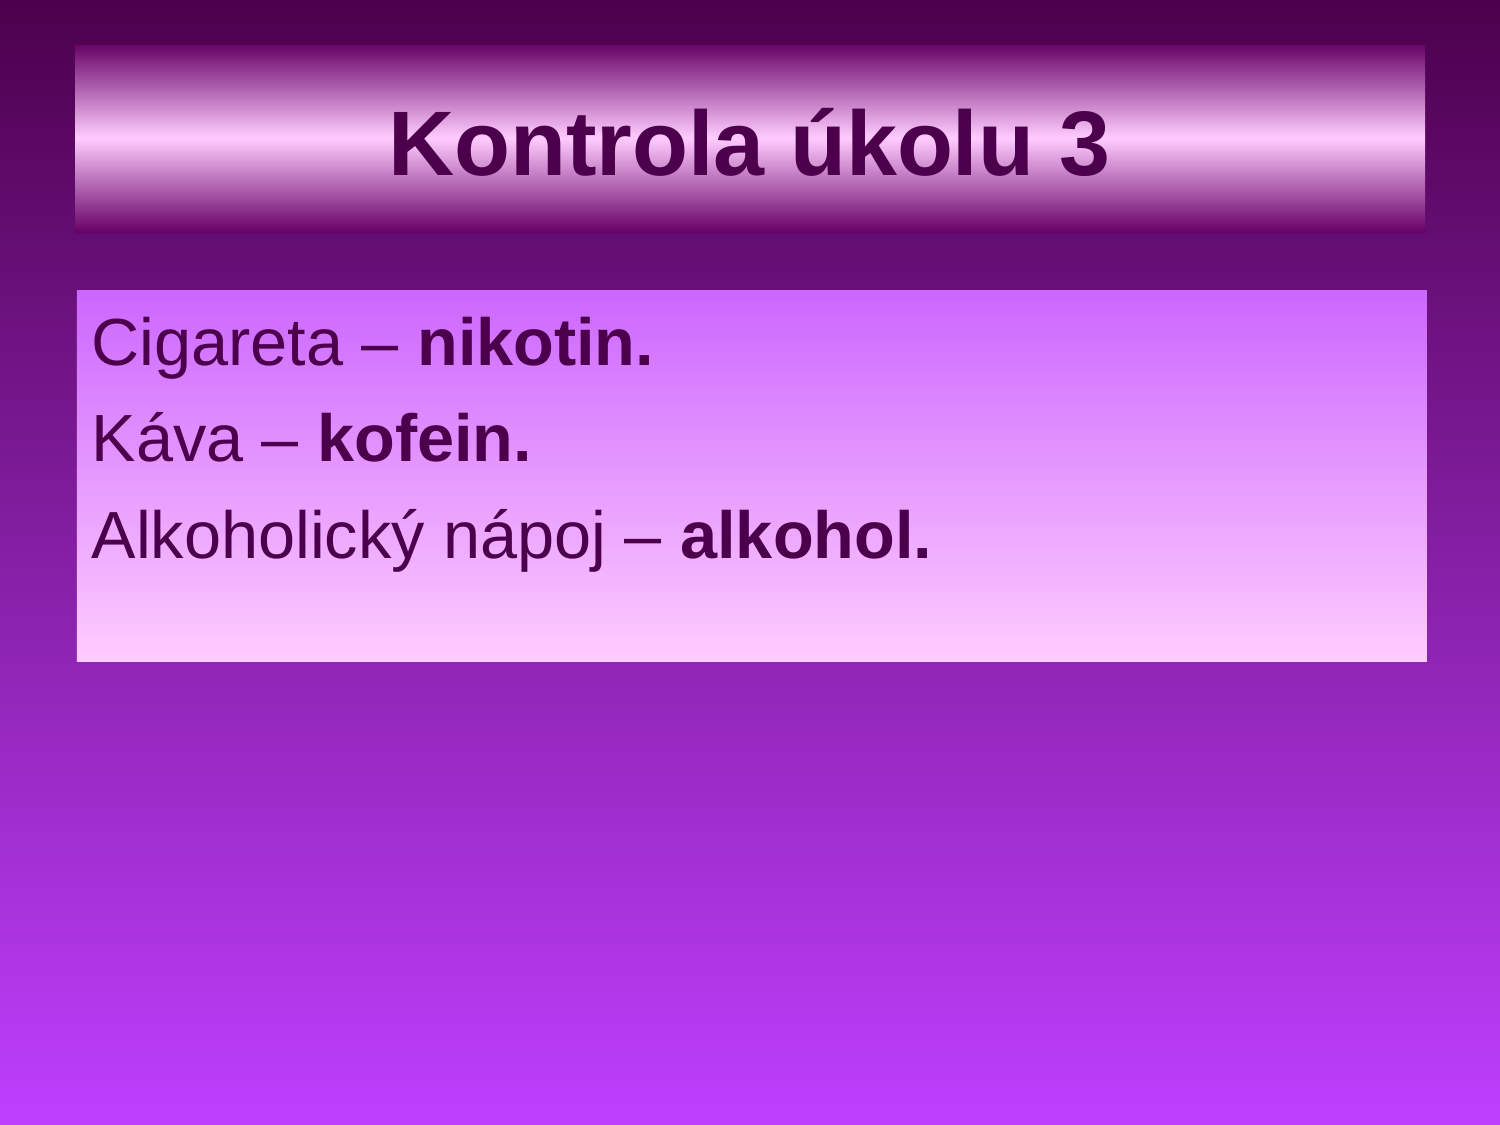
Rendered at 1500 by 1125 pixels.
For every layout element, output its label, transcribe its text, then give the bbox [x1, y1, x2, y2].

list Cigareta – nikotin. Káva – kofein. Alkoholický nápoj – alkohol. [76, 290, 1427, 662]
title Kontrola úkolu 3 [75, 45, 1426, 233]
